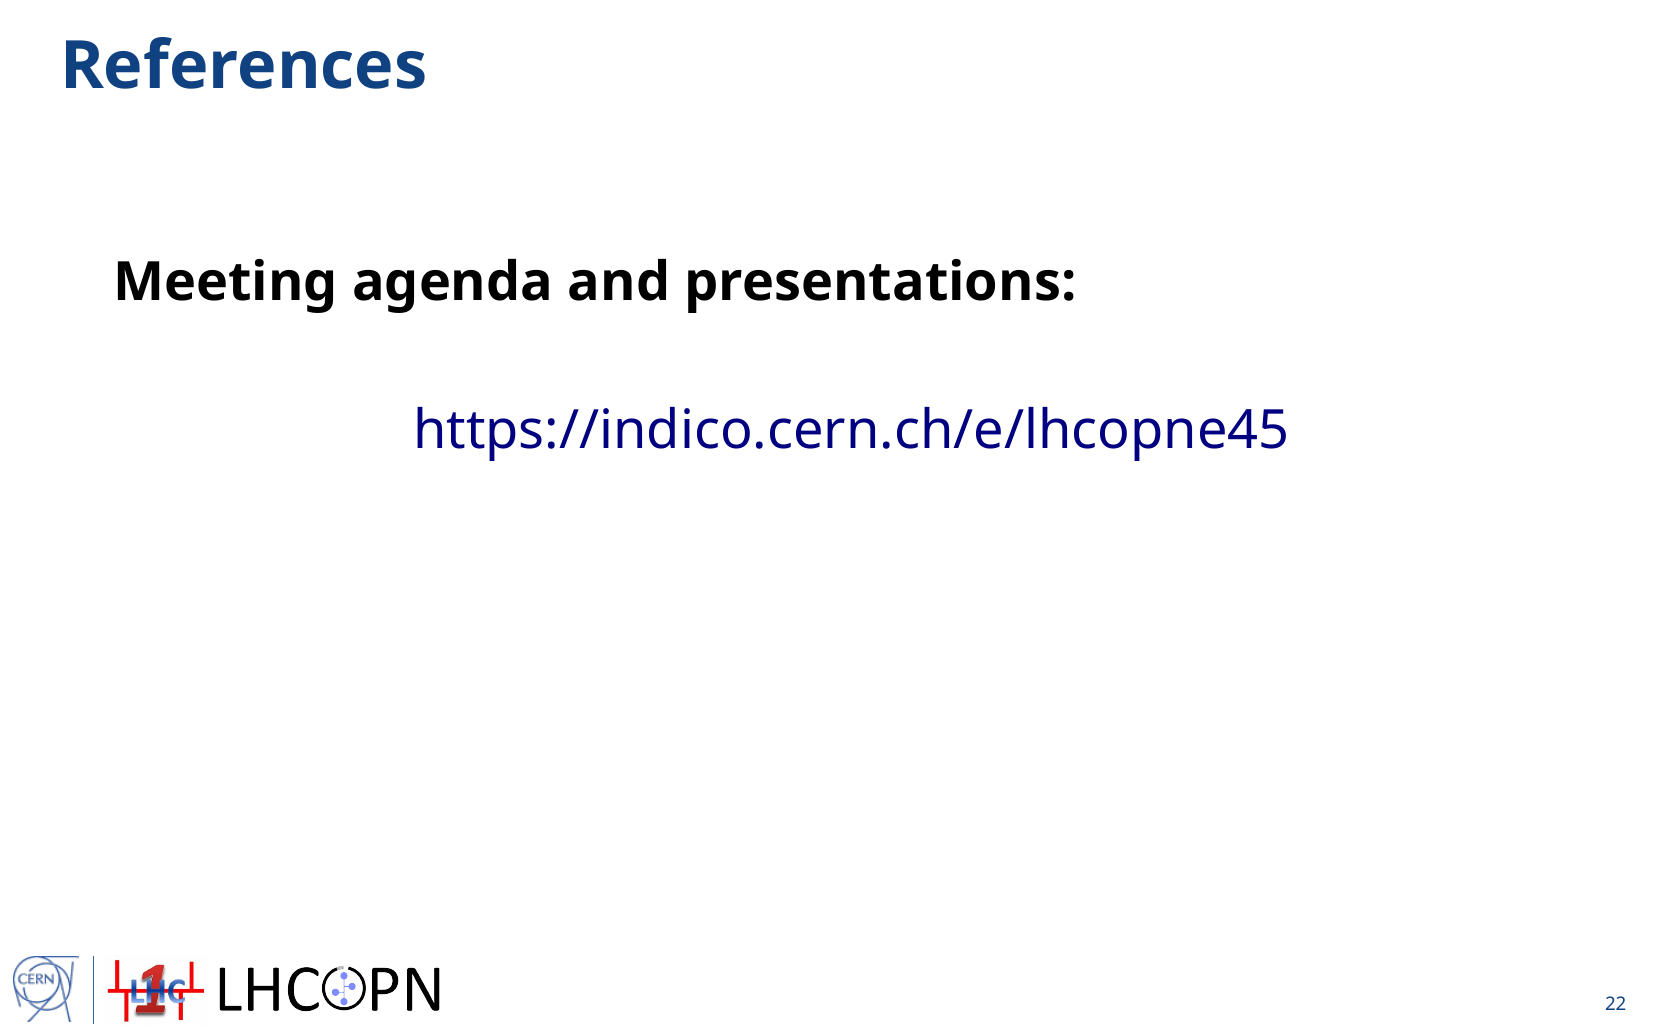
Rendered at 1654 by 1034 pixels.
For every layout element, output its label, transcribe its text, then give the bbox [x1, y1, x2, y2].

picture [217, 963, 444, 1014]
picture [13, 956, 79, 1032]
title References [60, 0, 1528, 138]
text_box Meeting agenda and presentations: https://indico.cern.ch/e/lhcopne45 [98, 161, 1615, 740]
picture [102, 955, 208, 1027]
